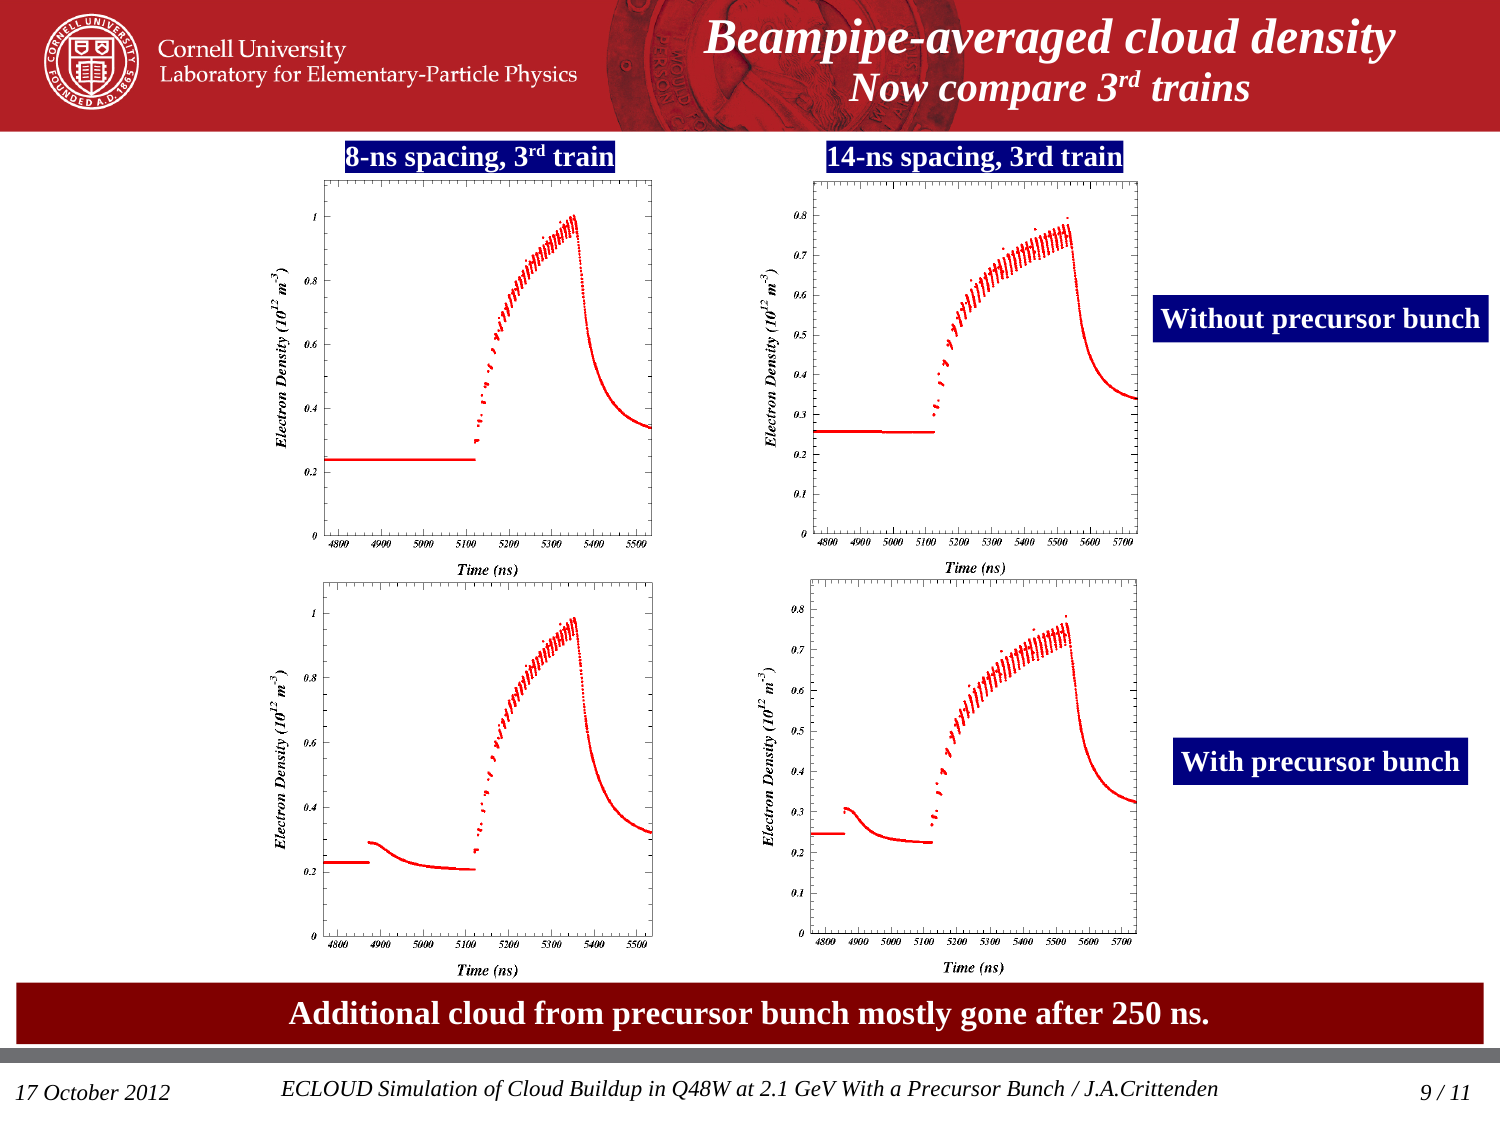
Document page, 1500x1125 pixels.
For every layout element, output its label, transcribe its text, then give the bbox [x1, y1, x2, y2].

text_box 14-ns spacing, 3rd train [826, 140, 1124, 173]
text_box With precursor bunch [1173, 737, 1469, 785]
picture [0, 0, 1500, 132]
text_box Without precursor bunch [1152, 295, 1489, 343]
picture [750, 176, 1145, 981]
text_box Additional cloud from precursor bunch mostly gone after 250 ns. [16, 982, 1484, 1045]
text_box 8-ns spacing, 3rd train [345, 140, 616, 173]
title Beampipe-averaged cloud density Now compare 3rd trains [600, 7, 1500, 113]
picture [262, 176, 657, 981]
